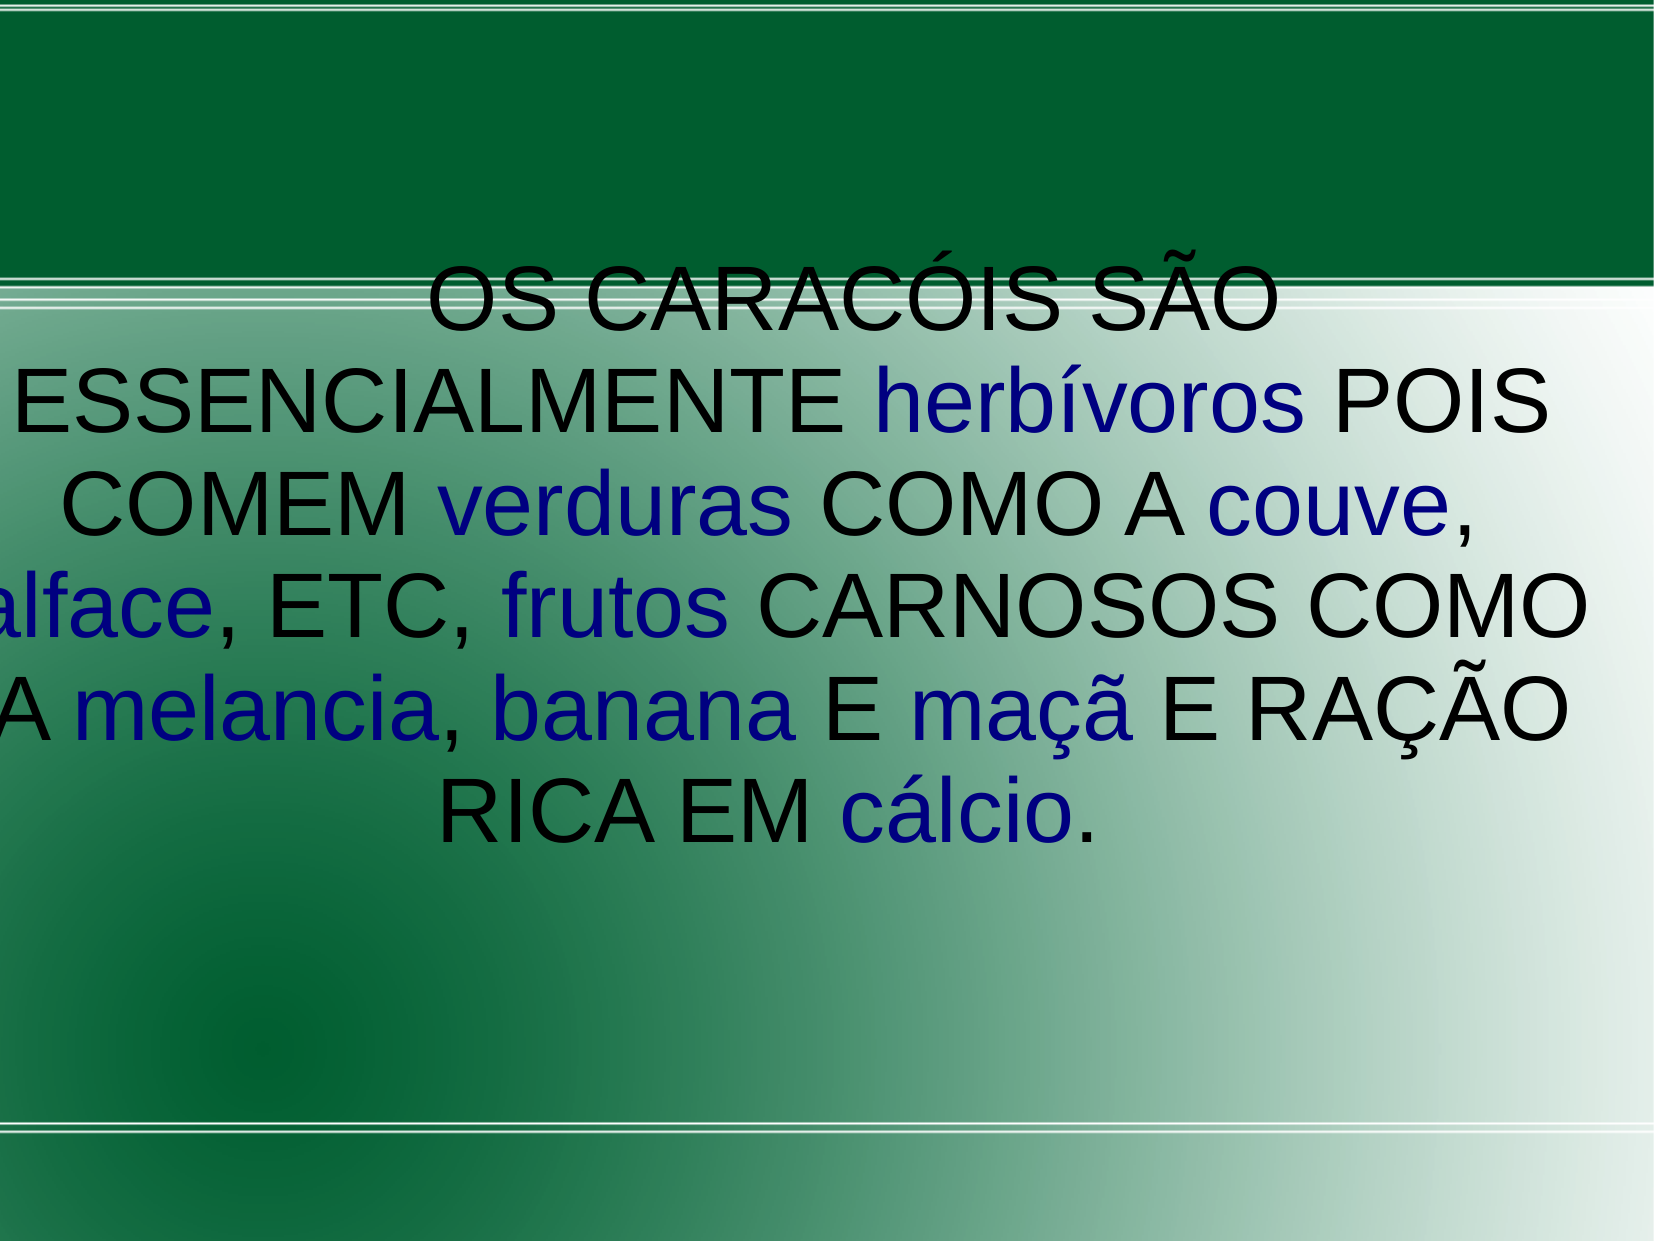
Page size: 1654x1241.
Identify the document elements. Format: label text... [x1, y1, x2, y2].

picture [0, 0, 1654, 1241]
text_box OS CARACÓIS SÃO ESSENCIALMENTE herbívoros POIS COMEM verduras COMO A couve, alface, ETC, frutos CARNOSOS COMO A melancia, banana E maçã E RAÇÃO RICA EM cálcio. [0, 239, 1622, 1193]
